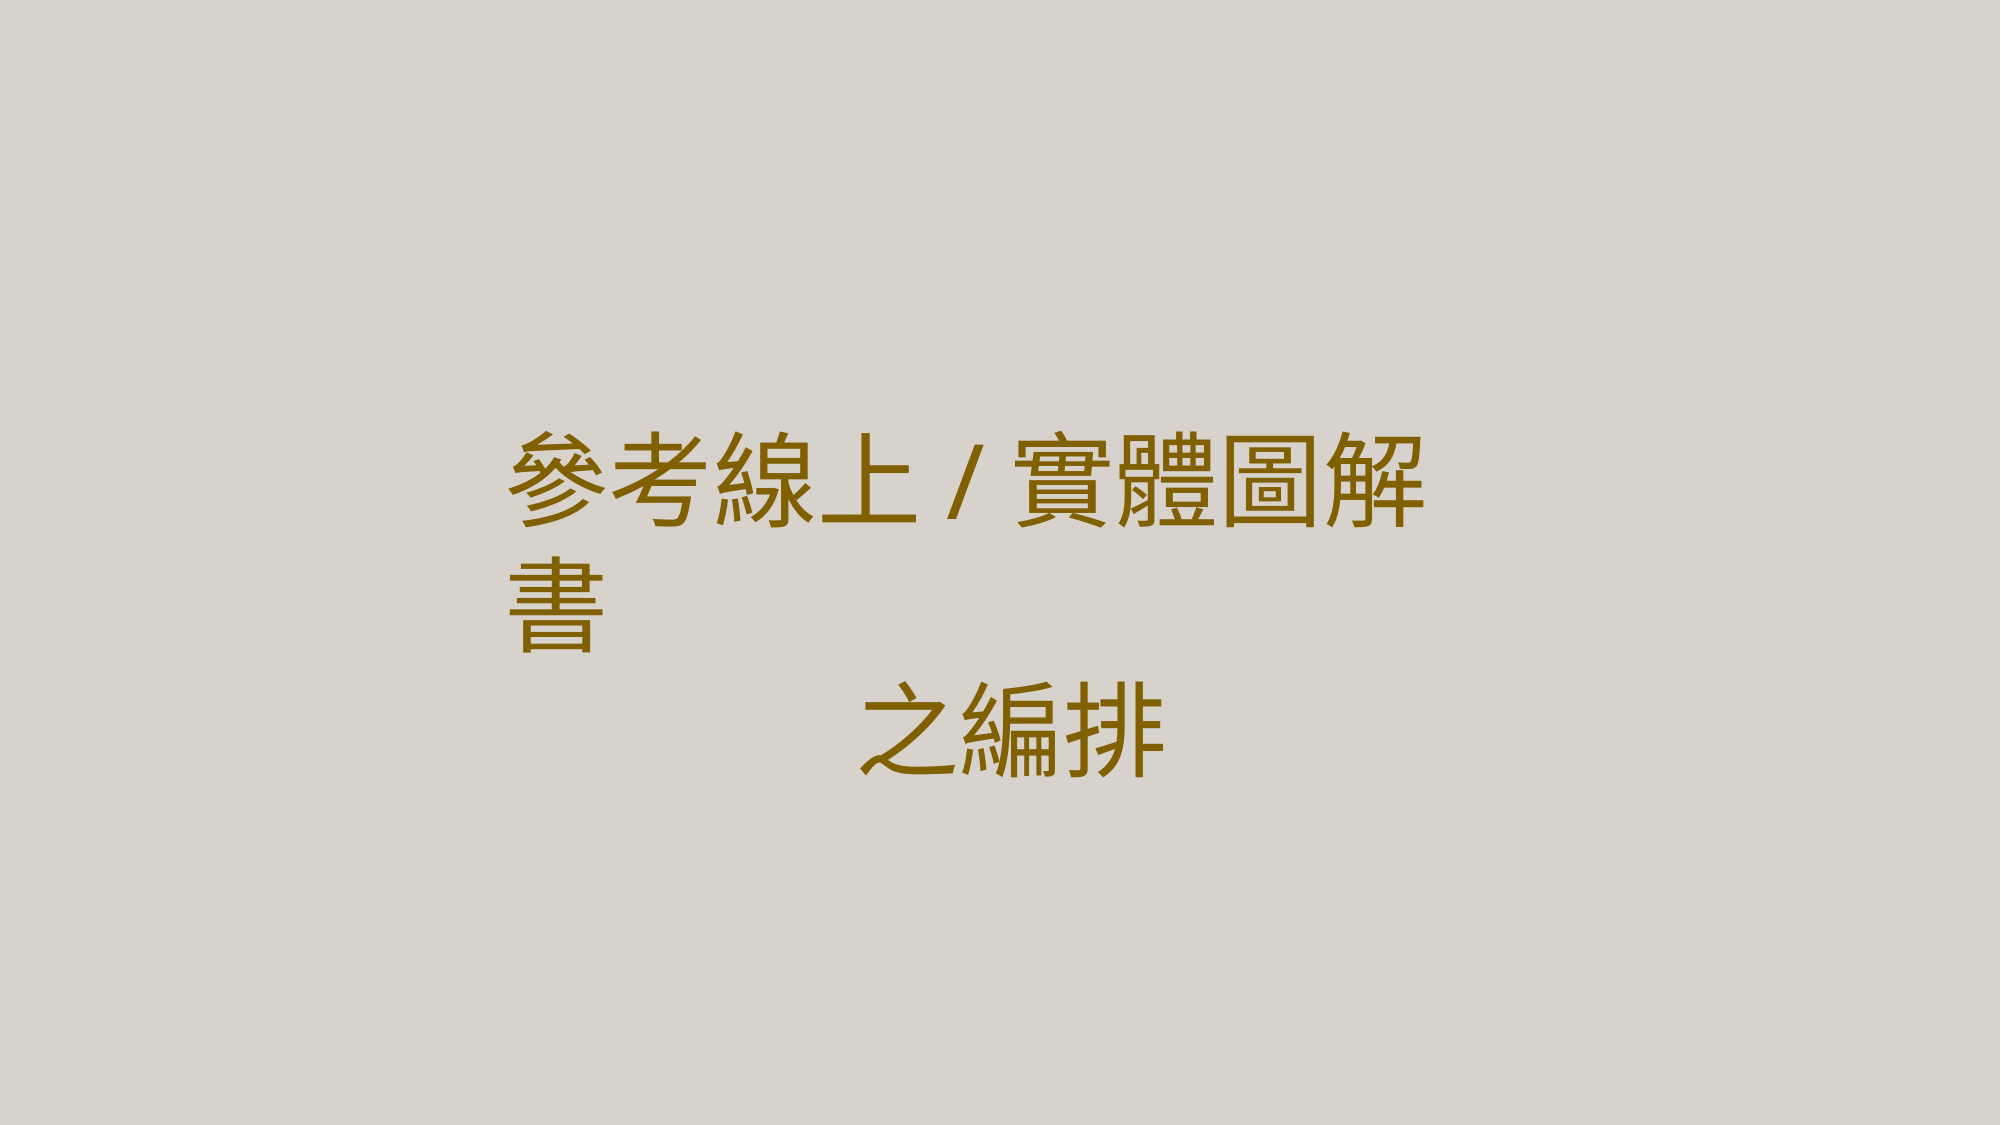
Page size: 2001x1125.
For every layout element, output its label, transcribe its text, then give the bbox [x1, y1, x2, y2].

text_box 參考線上/實體圖解書 之編排 [489, 408, 1534, 968]
